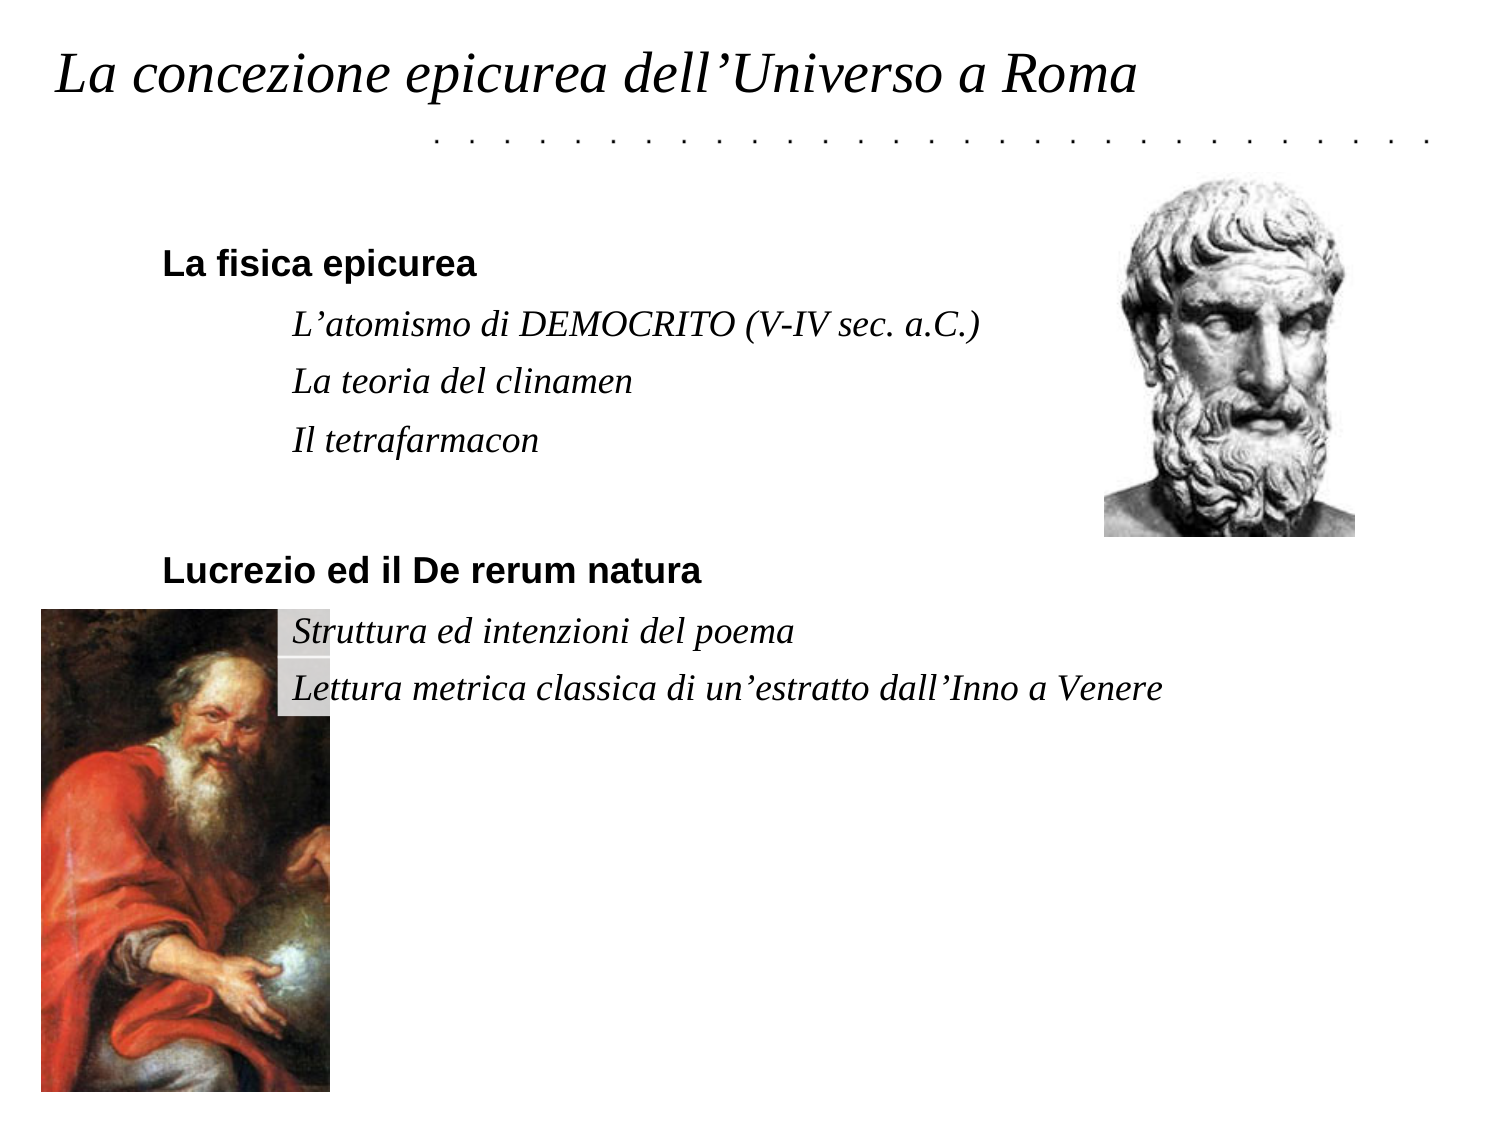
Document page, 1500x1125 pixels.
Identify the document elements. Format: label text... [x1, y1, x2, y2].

text_box La teoria del clinamen [277, 348, 951, 407]
text_box L’atomismo di DEMOCRITO (V-IV sec. a.C.) [277, 290, 1034, 352]
picture [41, 609, 330, 1092]
text_box Lettura metrica classica di un’estratto dall’Inno a Venere [277, 655, 1235, 717]
text_box Il tetrafarmacon [277, 407, 951, 469]
picture [432, 133, 1442, 151]
text_box La fisica epicurea [147, 231, 609, 293]
picture [1104, 172, 1355, 537]
text_box Struttura ed intenzioni del poema [277, 597, 951, 655]
title La concezione epicurea dell’Universo a Roma [41, 30, 1392, 116]
text_box Lucrezio ed il De rerum natura [147, 538, 810, 600]
